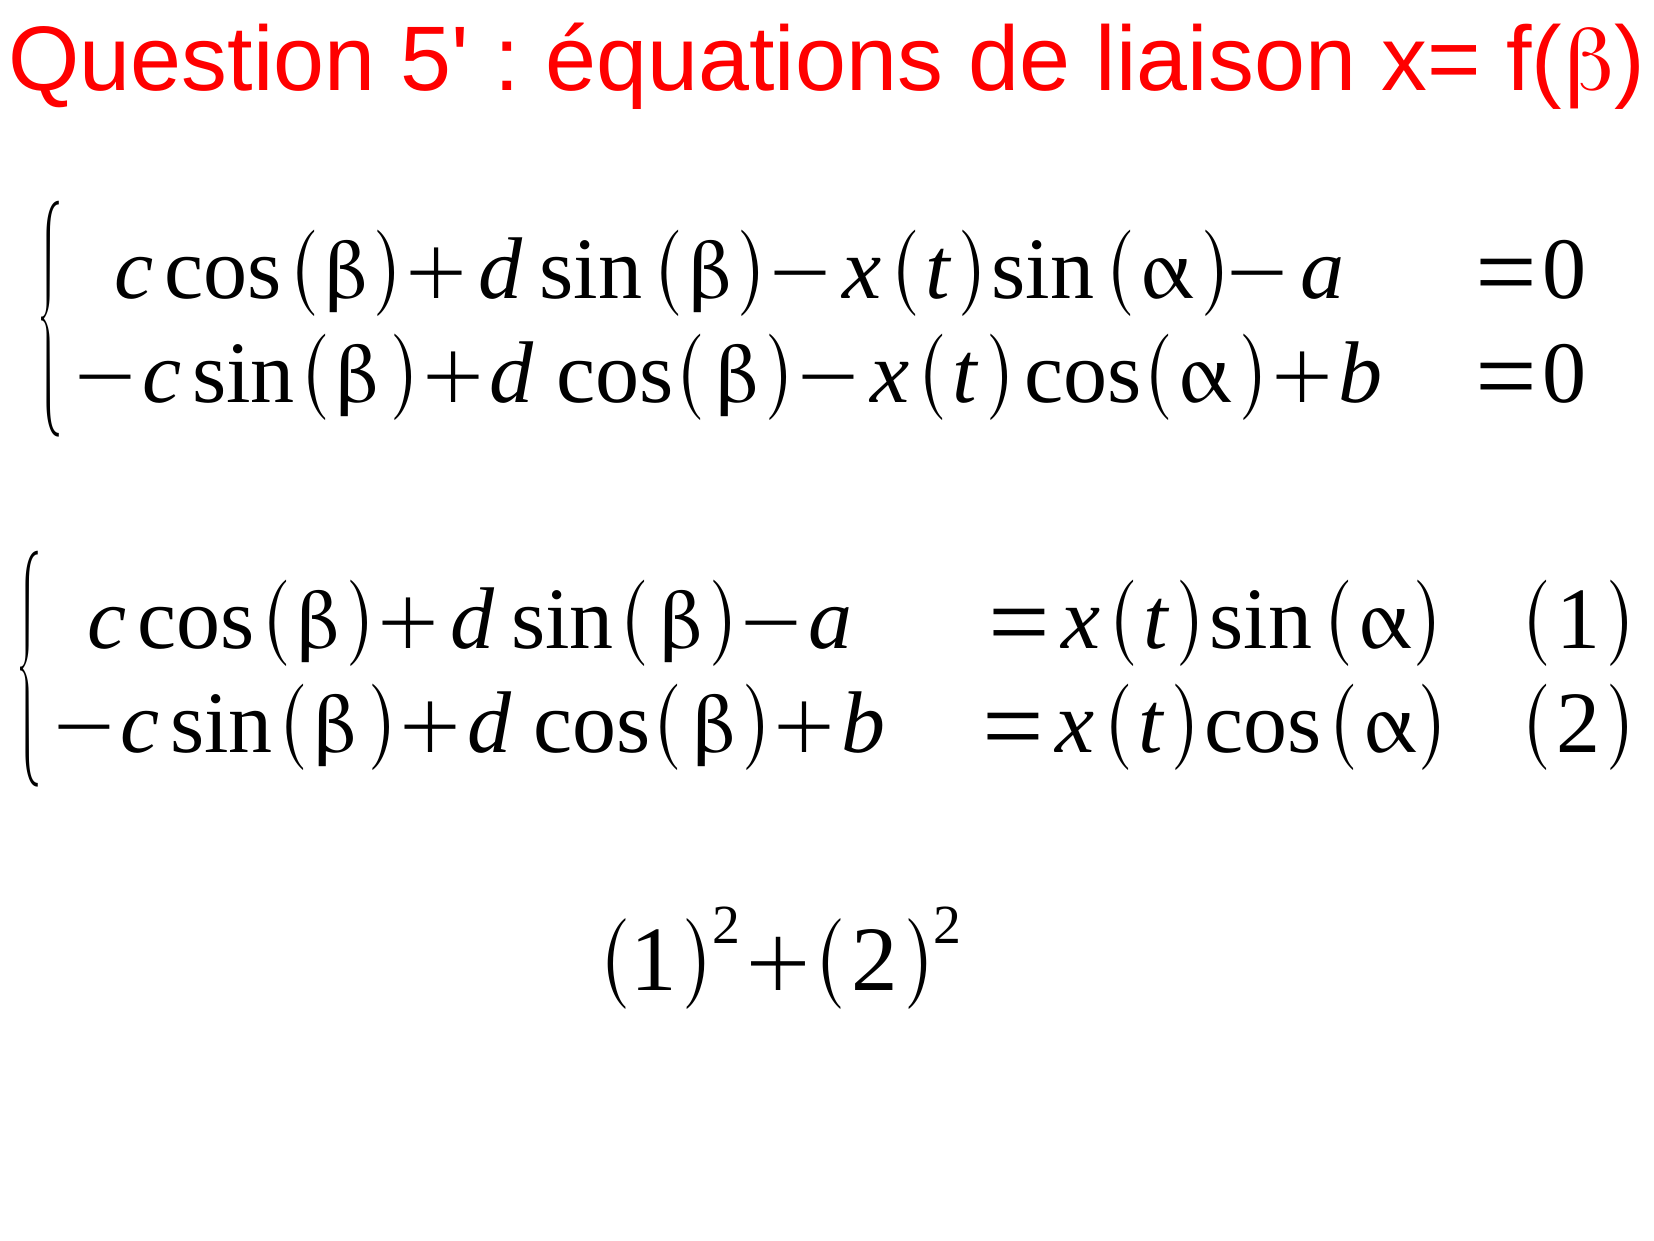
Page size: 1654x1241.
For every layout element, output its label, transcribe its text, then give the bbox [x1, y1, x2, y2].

title Question 5' : équations de liaison x= f(b) [0, 0, 1654, 179]
chart [0, 550, 1654, 787]
chart [578, 892, 981, 1011]
chart [15, 200, 1610, 437]
